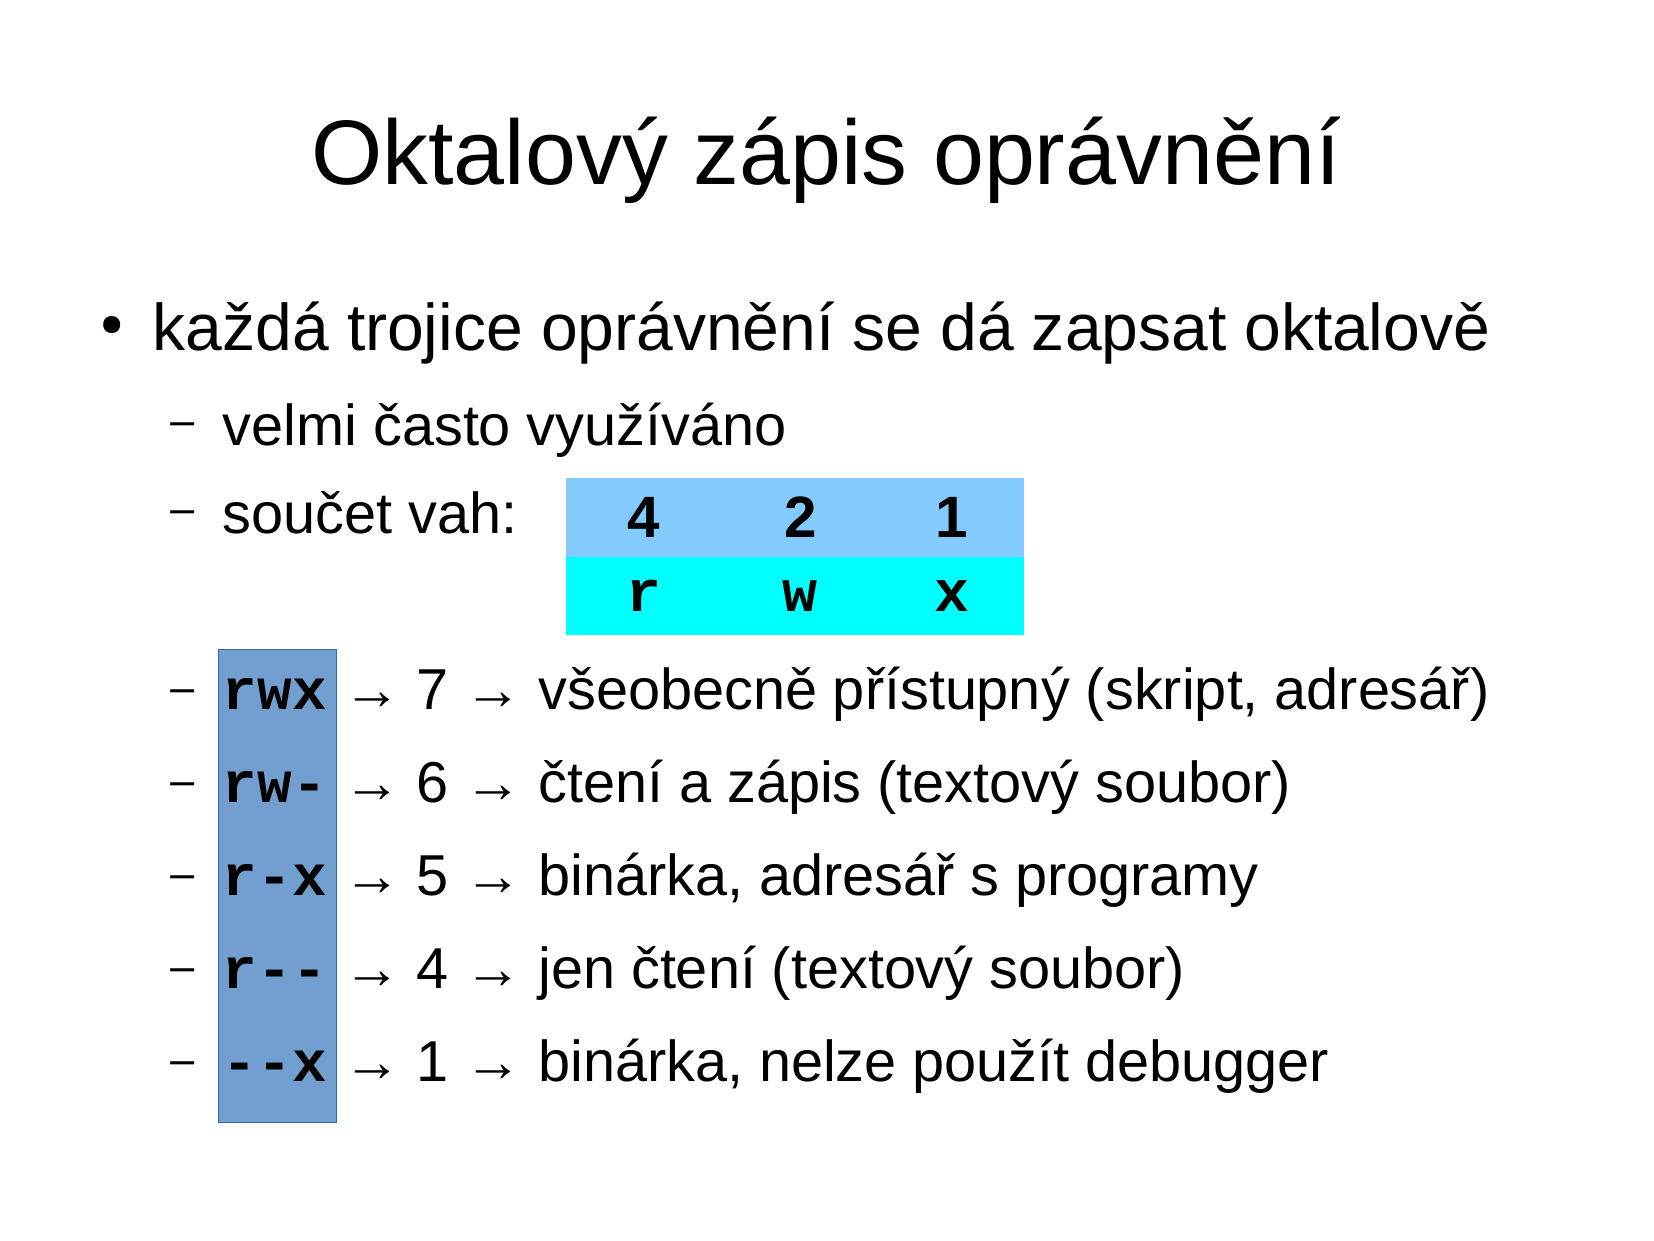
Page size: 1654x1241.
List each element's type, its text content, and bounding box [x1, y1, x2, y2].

table_header 4 [566, 478, 721, 557]
title Oktalový zápis oprávnění [82, 56, 1571, 250]
table_cell w [721, 557, 880, 635]
list každá trojice oprávnění se dá zapsat oktalově velmi často využíváno součet vah: rwx → 7 → všeobecně přístupný (skript, adresář) rw- → 6 → čtení a zápis (textový soubor) r-x → 5 → binárka, adresář s programy r-- → 4 → jen čtení (textový soubor) --x → 1 → binárka, nelze použít debugger [82, 290, 1571, 1101]
table_header 1 [880, 478, 1024, 557]
text_box [218, 1101, 337, 1123]
table_cell x [880, 557, 1024, 635]
table_header 2 [721, 478, 880, 557]
table_cell r [566, 557, 721, 635]
